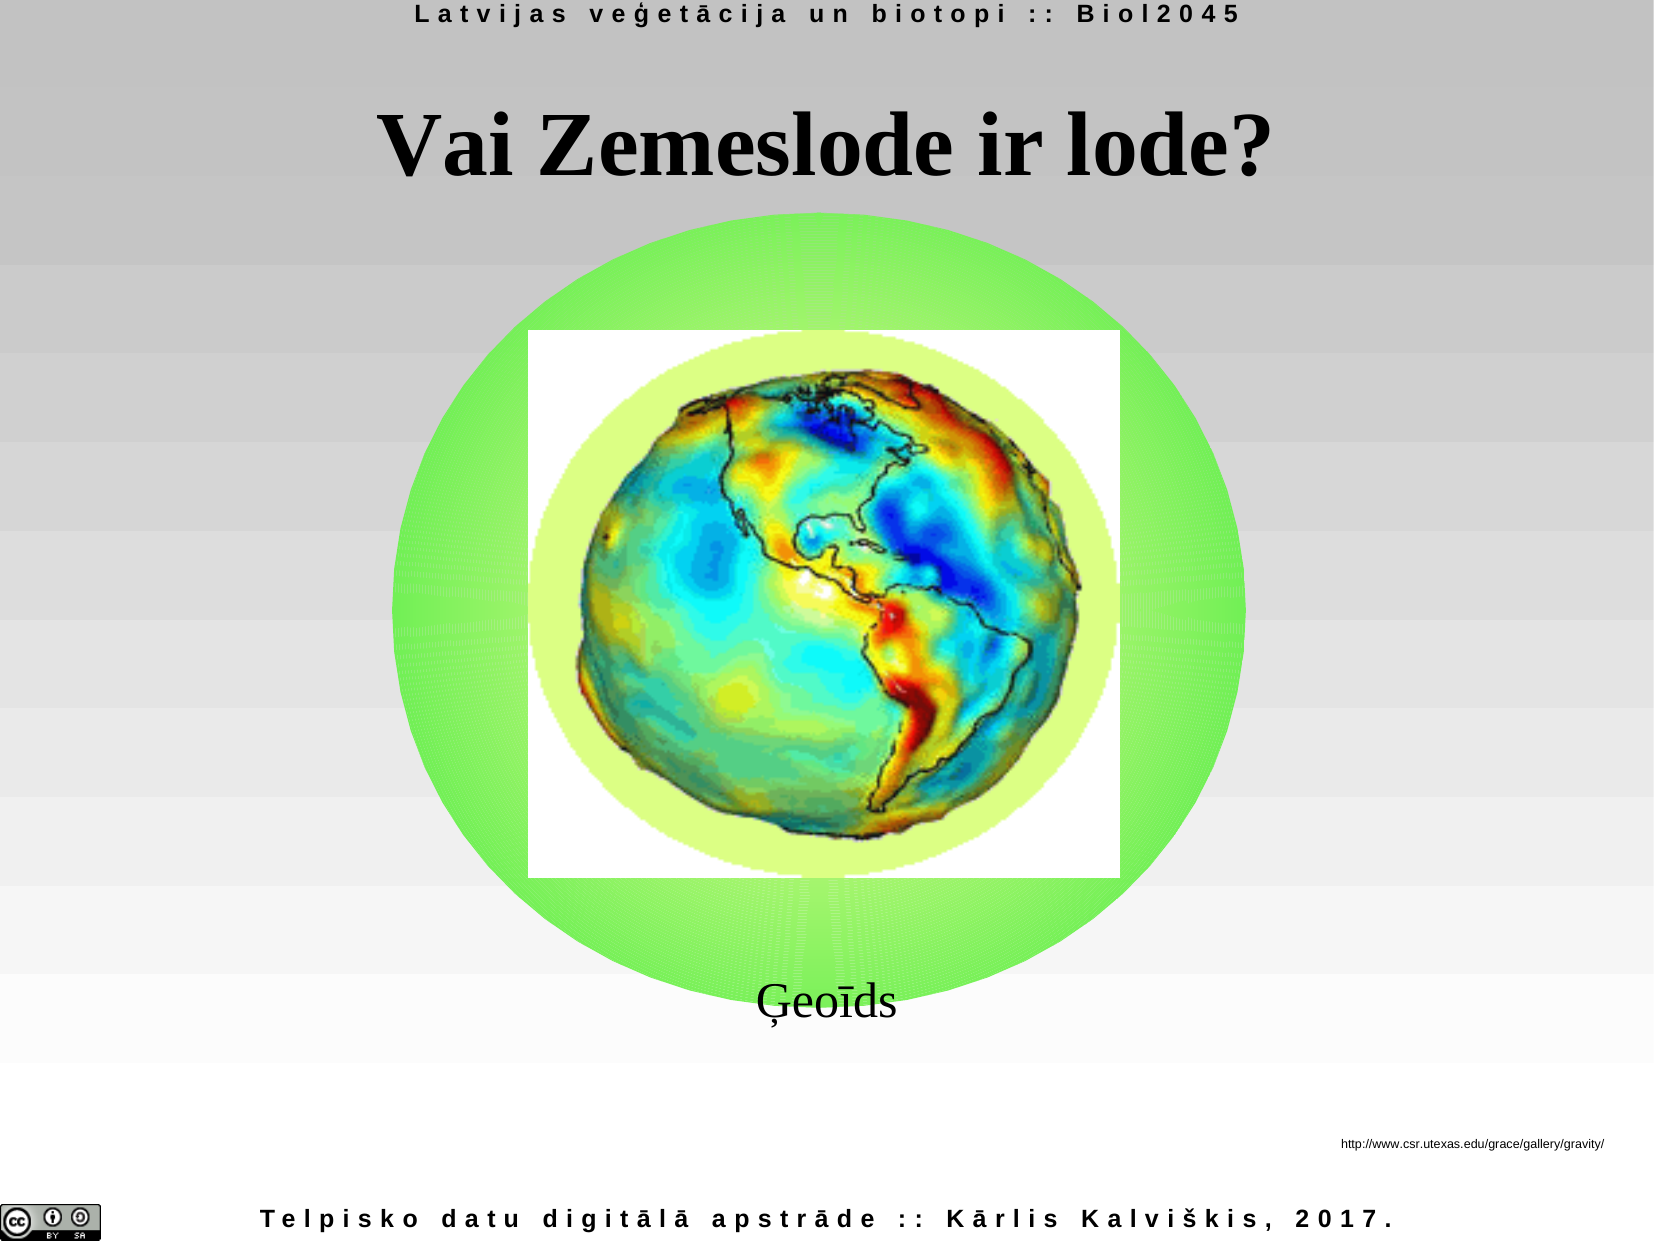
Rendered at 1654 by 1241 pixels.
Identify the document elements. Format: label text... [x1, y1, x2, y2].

title Vai Zemeslode ir lode? [0, 1, 1654, 287]
picture [528, 330, 1120, 878]
picture [0, 287, 1654, 1241]
text_box Ģeoīds [755, 972, 898, 1086]
text_box [392, 287, 1246, 1004]
text_box http://www.csr.utexas.edu/grace/gallery/gravity/ [1341, 1137, 1605, 1152]
